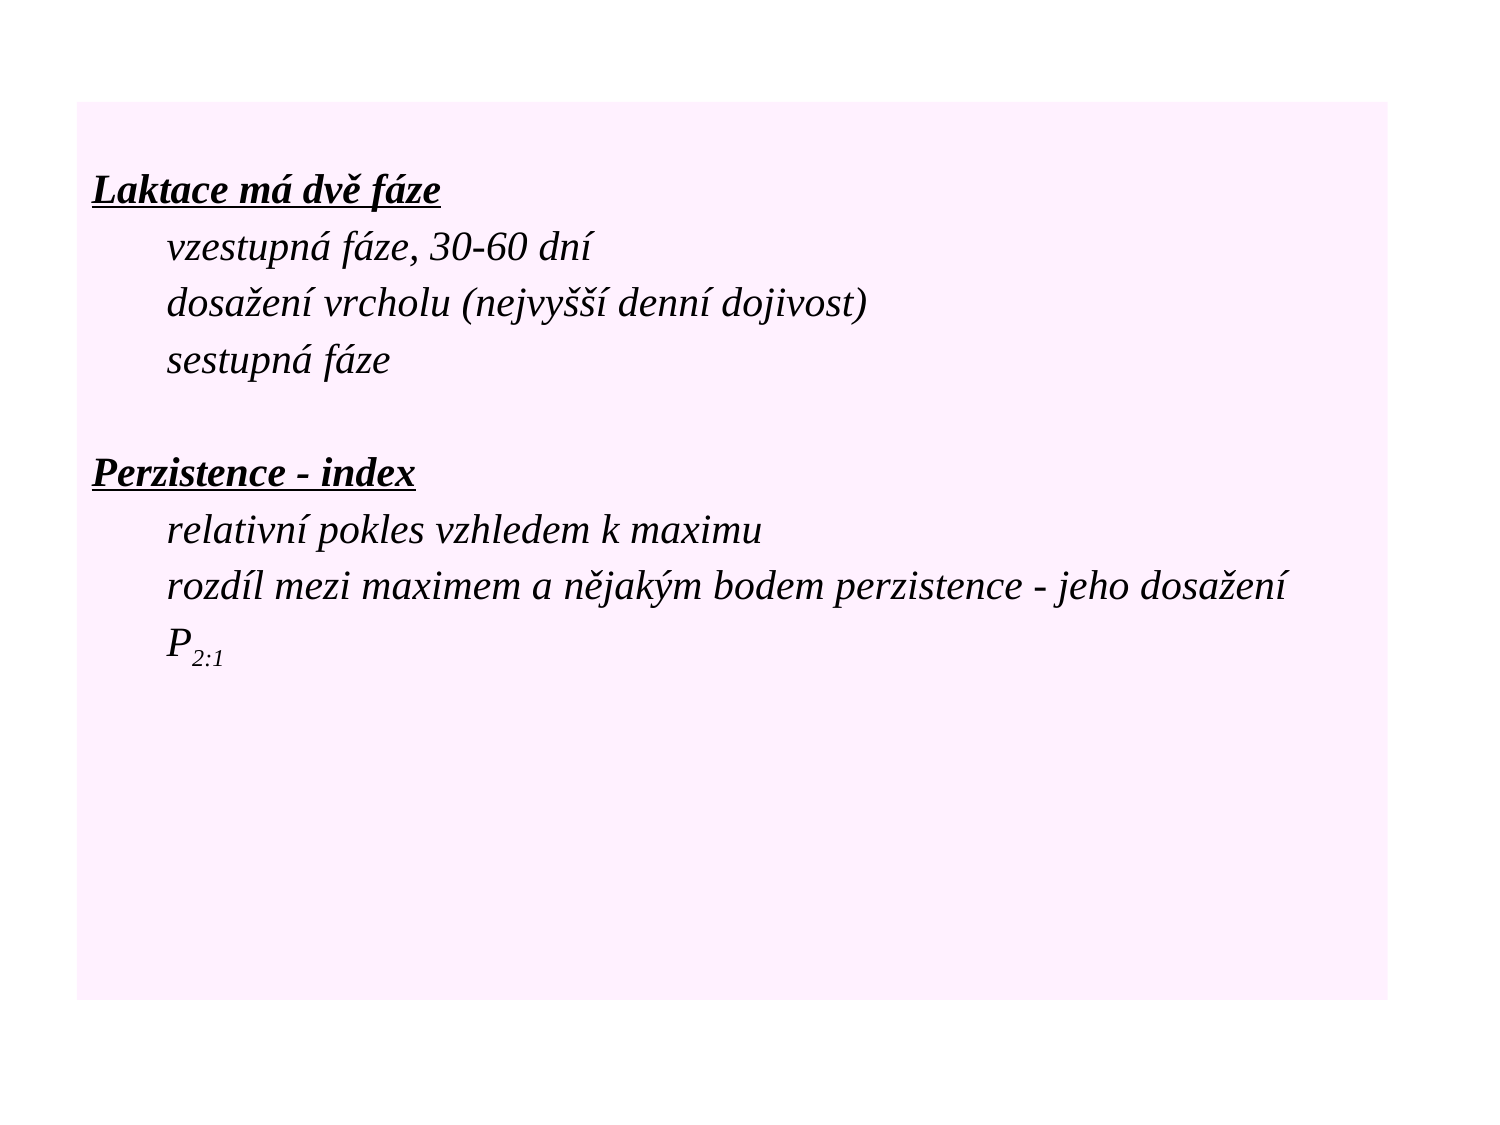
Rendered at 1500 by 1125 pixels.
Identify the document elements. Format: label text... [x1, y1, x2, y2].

list Laktace má dvě fáze vzestupná fáze, 30-60 dní dosažení vrcholu (nejvyšší denní dojivost) sestupná fáze Perzistence - index relativní pokles vzhledem k maximu rozdíl mezi maximem a nějakým bodem perzistence - jeho dosažení P2:1 [76, 101, 1388, 1000]
